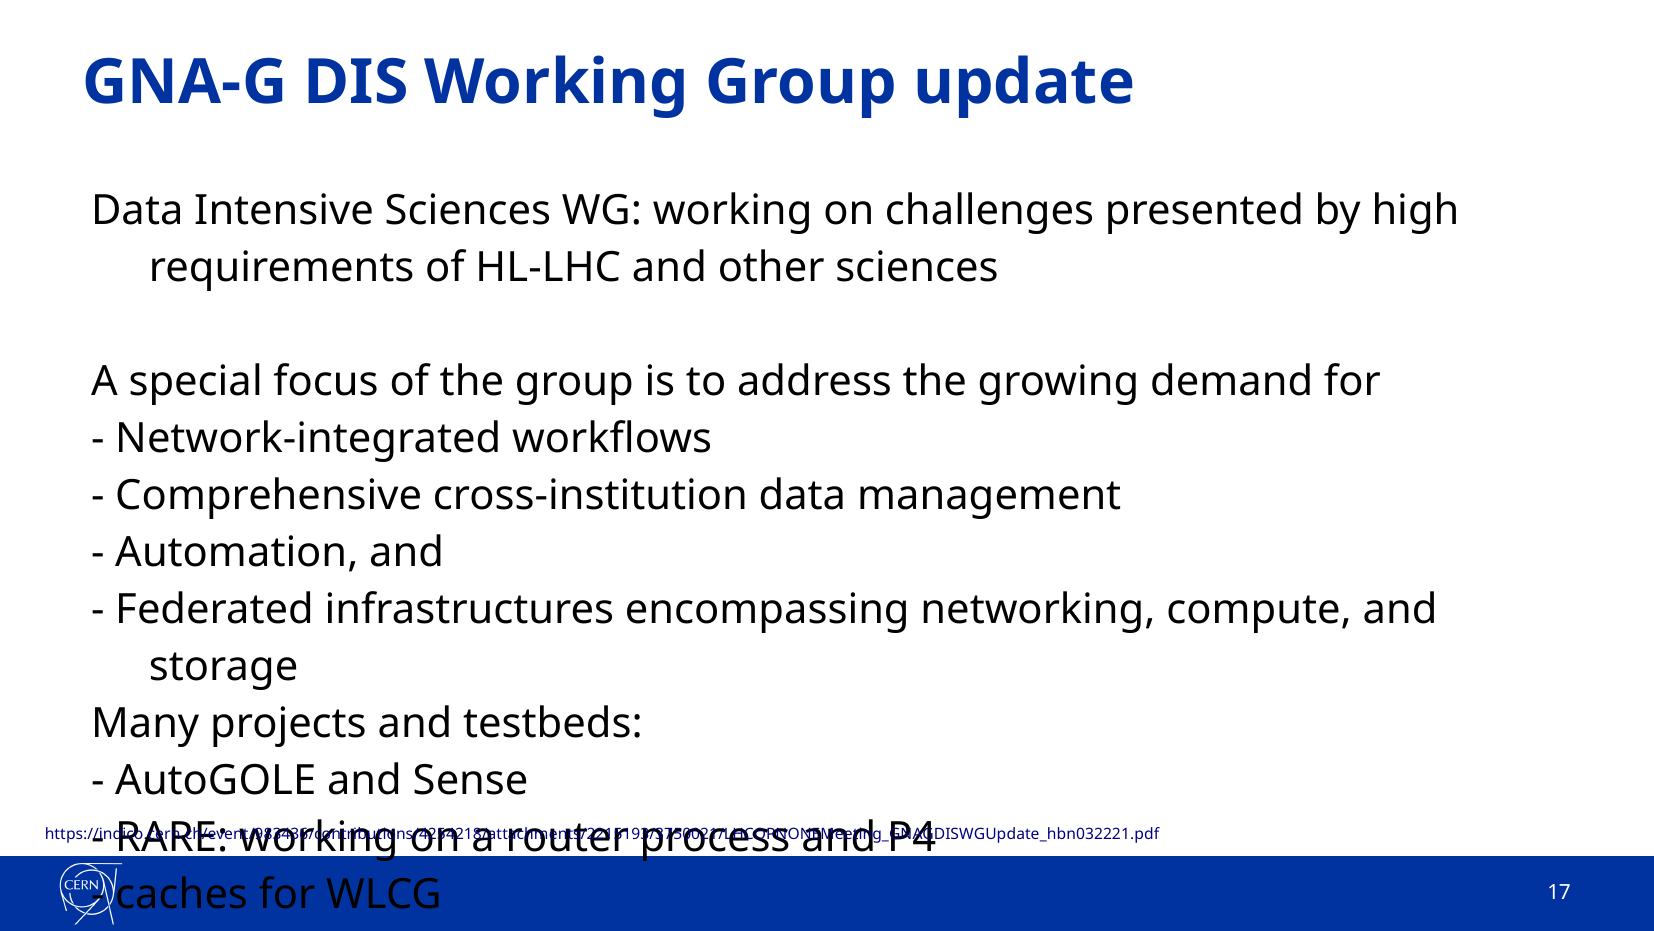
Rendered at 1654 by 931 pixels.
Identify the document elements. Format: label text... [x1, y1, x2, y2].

title GNA-G DIS Working Group update [82, 37, 1571, 142]
text_box https://indico.cern.ch/event/983436/contributions/4254218/attachments/2215193/3750021/LHCOPNONEMeeting_GNAGDISWGUpdate_hbn032221.pdf [30, 815, 1524, 887]
text_box Data Intensive Sciences WG: working on challenges presented by high requirements of HL-LHC and other sciences A special focus of the group is to address the growing demand for - Network-integrated workflows - Comprehensive cross-institution data management - Automation, and - Federated infrastructures encompassing networking, compute, and storage Many projects and testbeds: - AutoGOLE and Sense - RARE: working on a router process and P4 - caches for WLCG [76, 172, 1601, 817]
picture [56, 887, 127, 928]
picture [121, 889, 127, 905]
